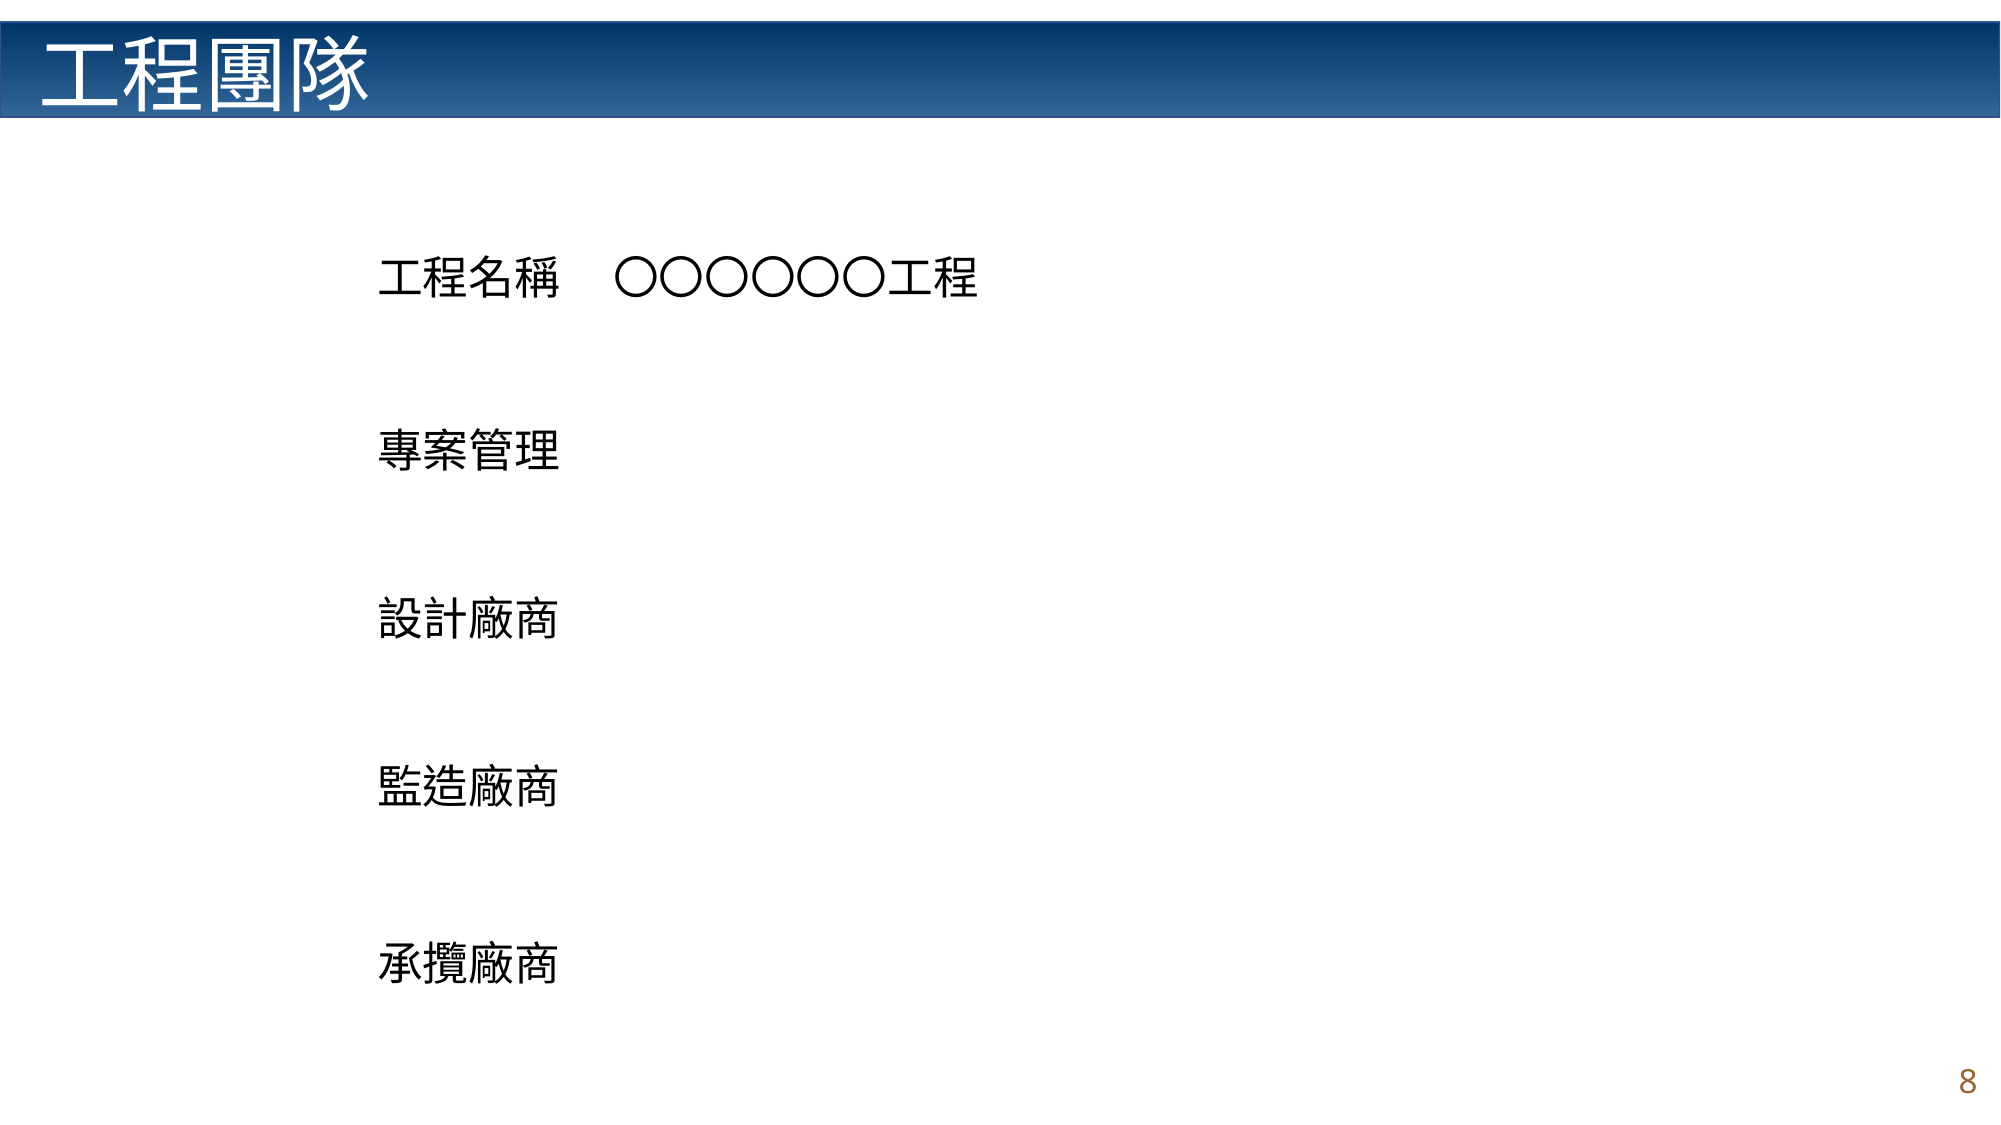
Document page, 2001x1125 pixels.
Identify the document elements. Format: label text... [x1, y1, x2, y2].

table_header 〇〇〇〇〇〇工程 [598, 188, 1716, 365]
table_cell 承攬廠商 [339, 869, 598, 1055]
table_cell 專案管理 [339, 365, 598, 533]
table_cell [598, 701, 1716, 869]
table_header 工程名稱 [339, 188, 598, 365]
table_cell [598, 365, 1716, 533]
table_cell [598, 869, 1716, 1055]
table_cell 監造廠商 [339, 701, 598, 869]
text_box 工程團隊 [218, 44, 273, 102]
table_cell [598, 533, 1716, 701]
text_box 工程團隊 [23, 14, 1374, 107]
table_cell 設計廠商 [339, 533, 598, 701]
